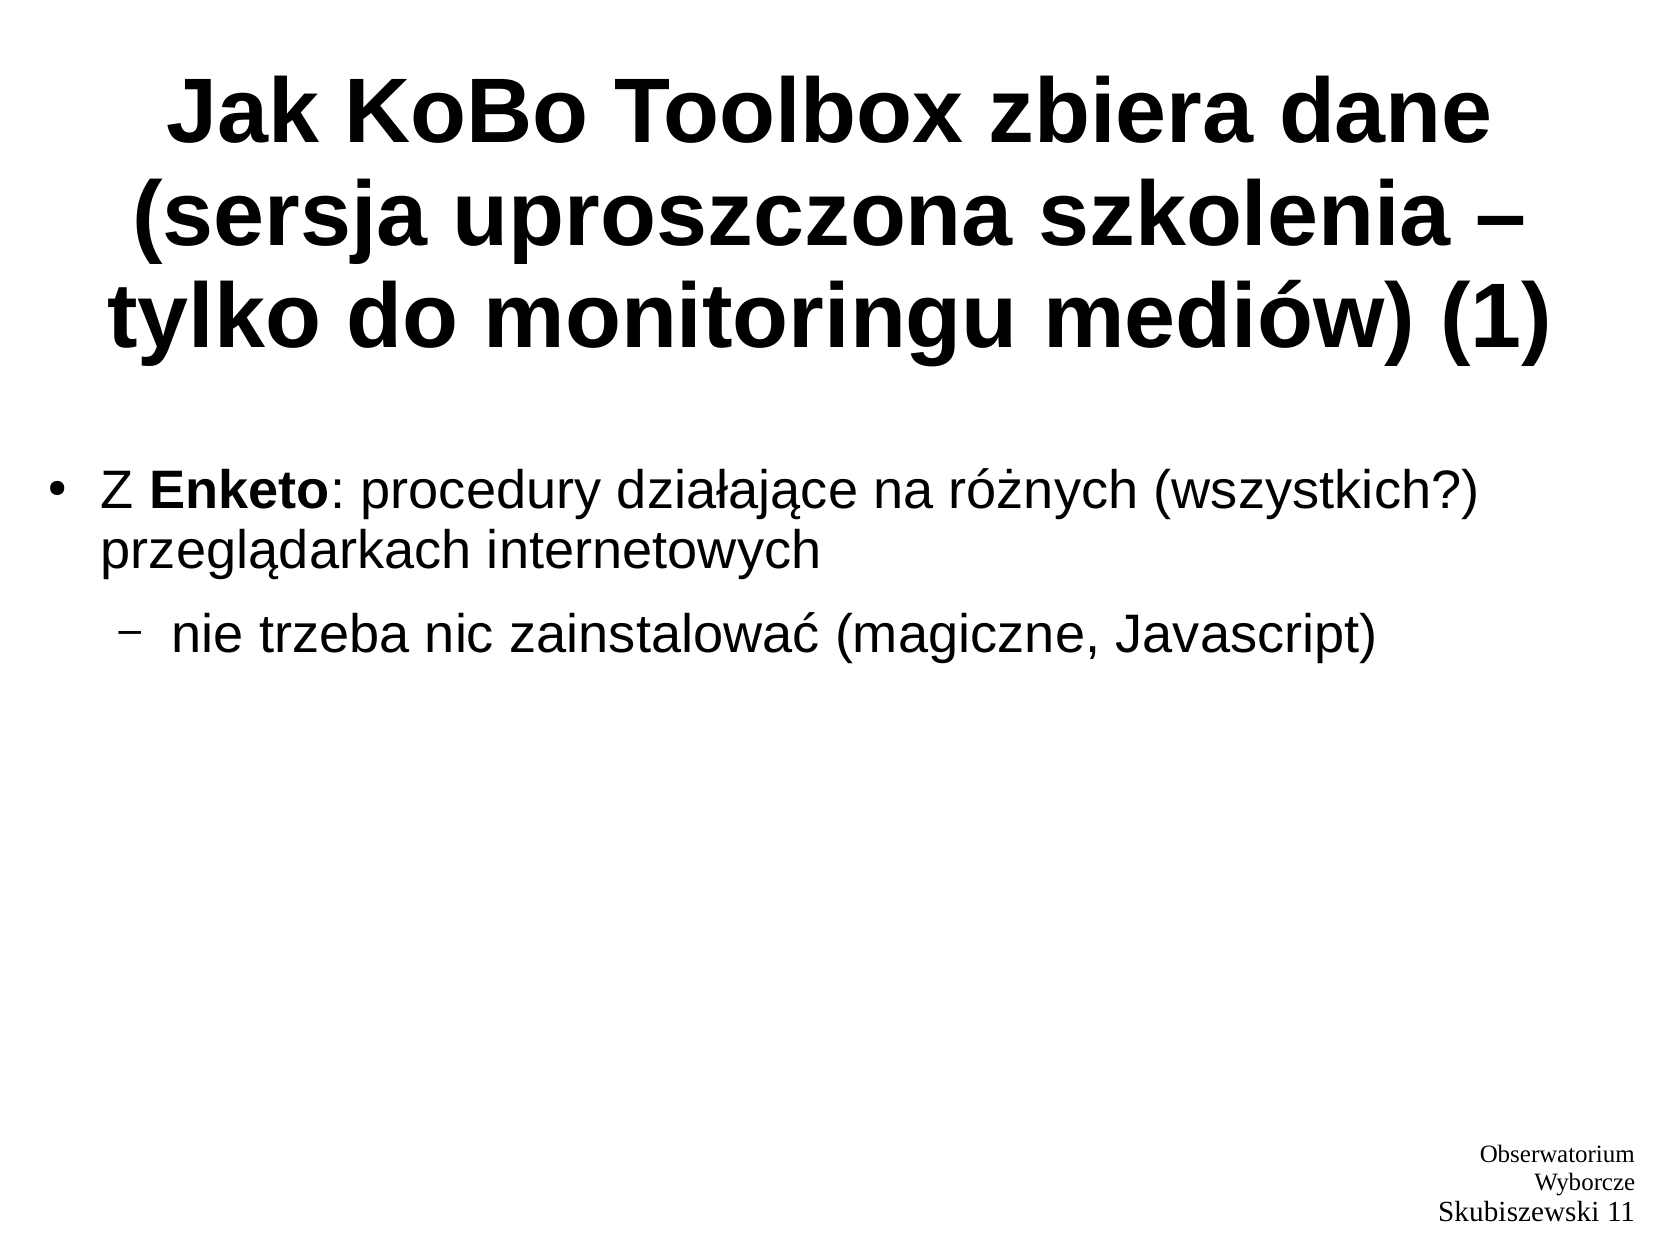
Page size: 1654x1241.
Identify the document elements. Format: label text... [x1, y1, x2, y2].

title Jak KoBo Toolbox zbiera dane (sersja uproszczona szkolenia – tylko do monitoringu mediów) (1) [86, 60, 1575, 374]
list Z Enketo: procedury działające na różnych (wszystkich?) przeglądarkach internetowych nie trzeba nic zainstalować (magiczne, Javascript) [30, 374, 1583, 1155]
